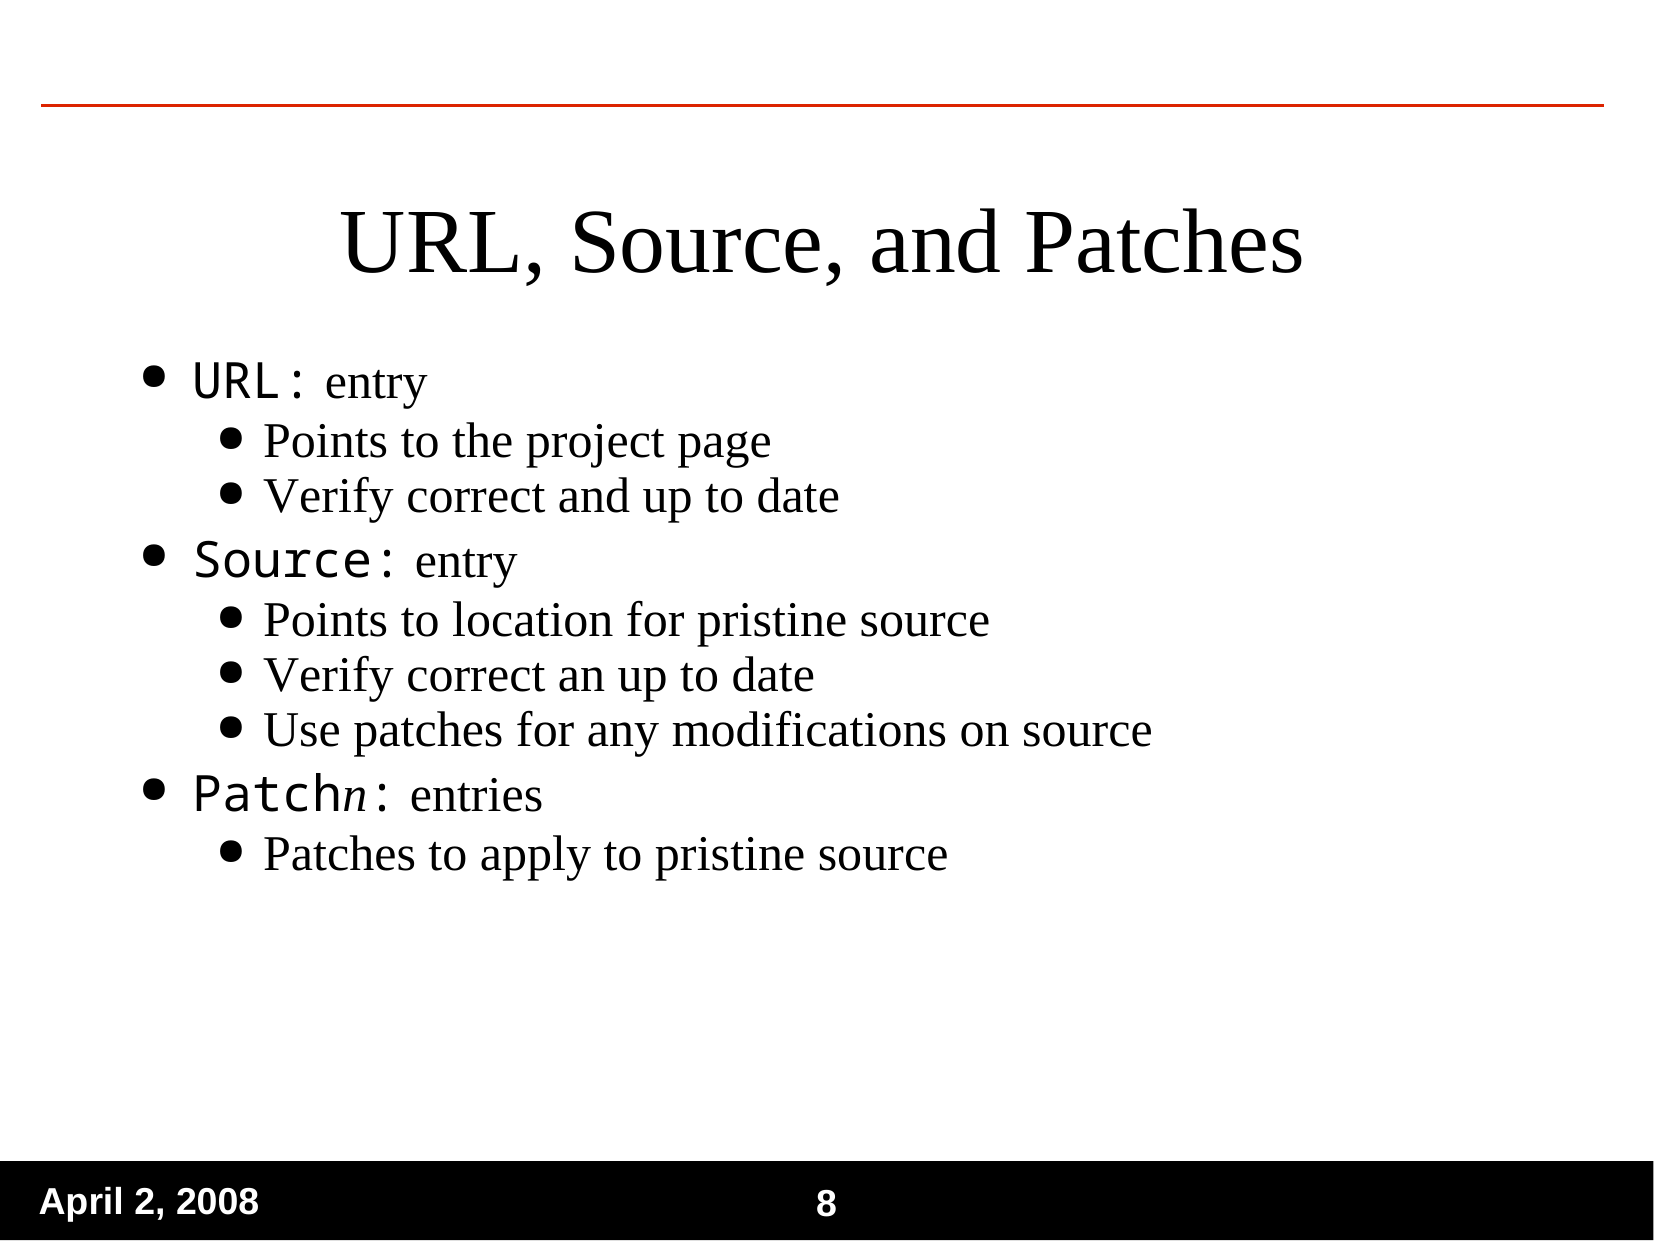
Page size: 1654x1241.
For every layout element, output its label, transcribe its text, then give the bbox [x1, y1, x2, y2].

list URL: entry Points to the project page Verify correct and up to date Source: entry Points to location for pristine source Verify correct an up to date Use patches for any modifications on source Patchn: entries Patches to apply to pristine source [121, 344, 1534, 1127]
title URL, Source, and Patches [117, 137, 1530, 346]
